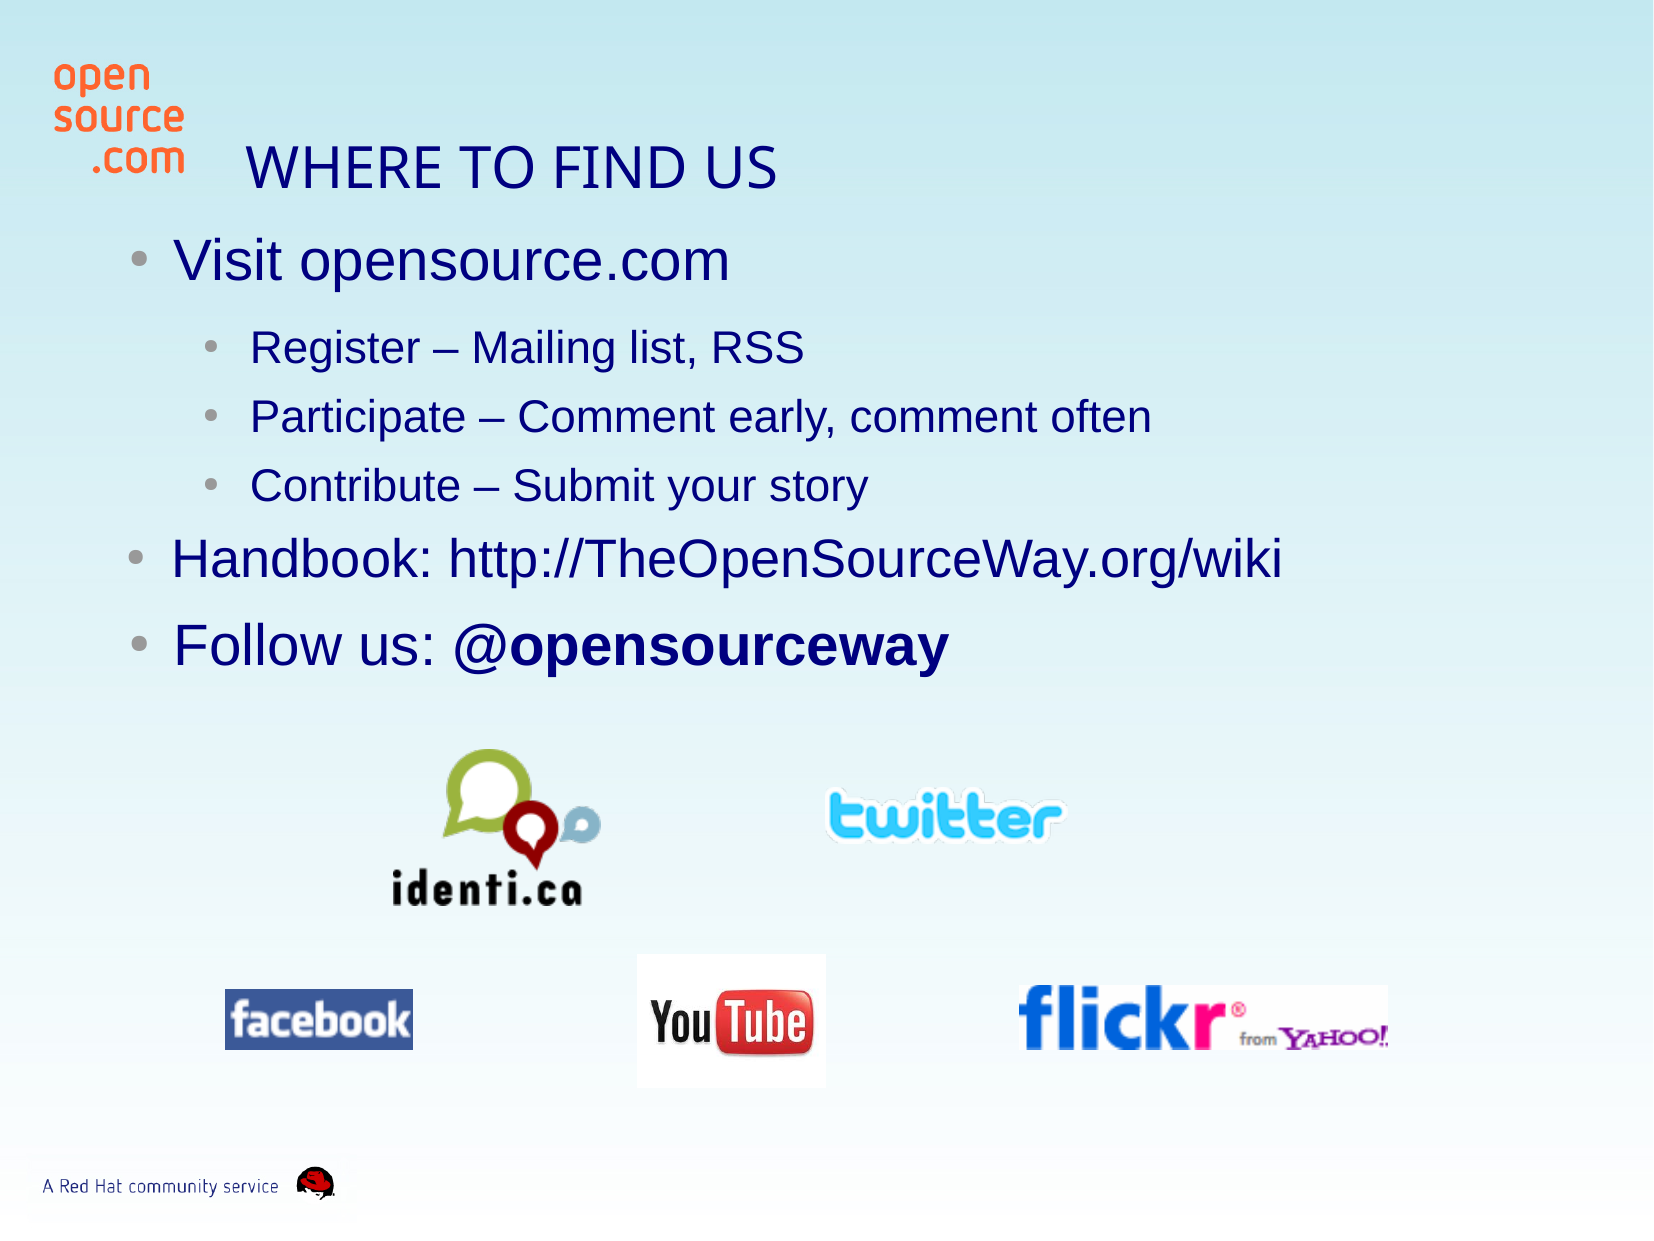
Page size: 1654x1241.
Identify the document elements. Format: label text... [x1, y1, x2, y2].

list Visit opensource.com Register – Mailing list, RSS Participate – Comment early, comment often Contribute – Submit your story Handbook: http://TheOpenSourceWay.org/wiki Follow us: @opensourceway [37, 227, 1501, 1187]
picture [0, 0, 1654, 1241]
text_box WHERE TO FIND US [231, 118, 1570, 202]
